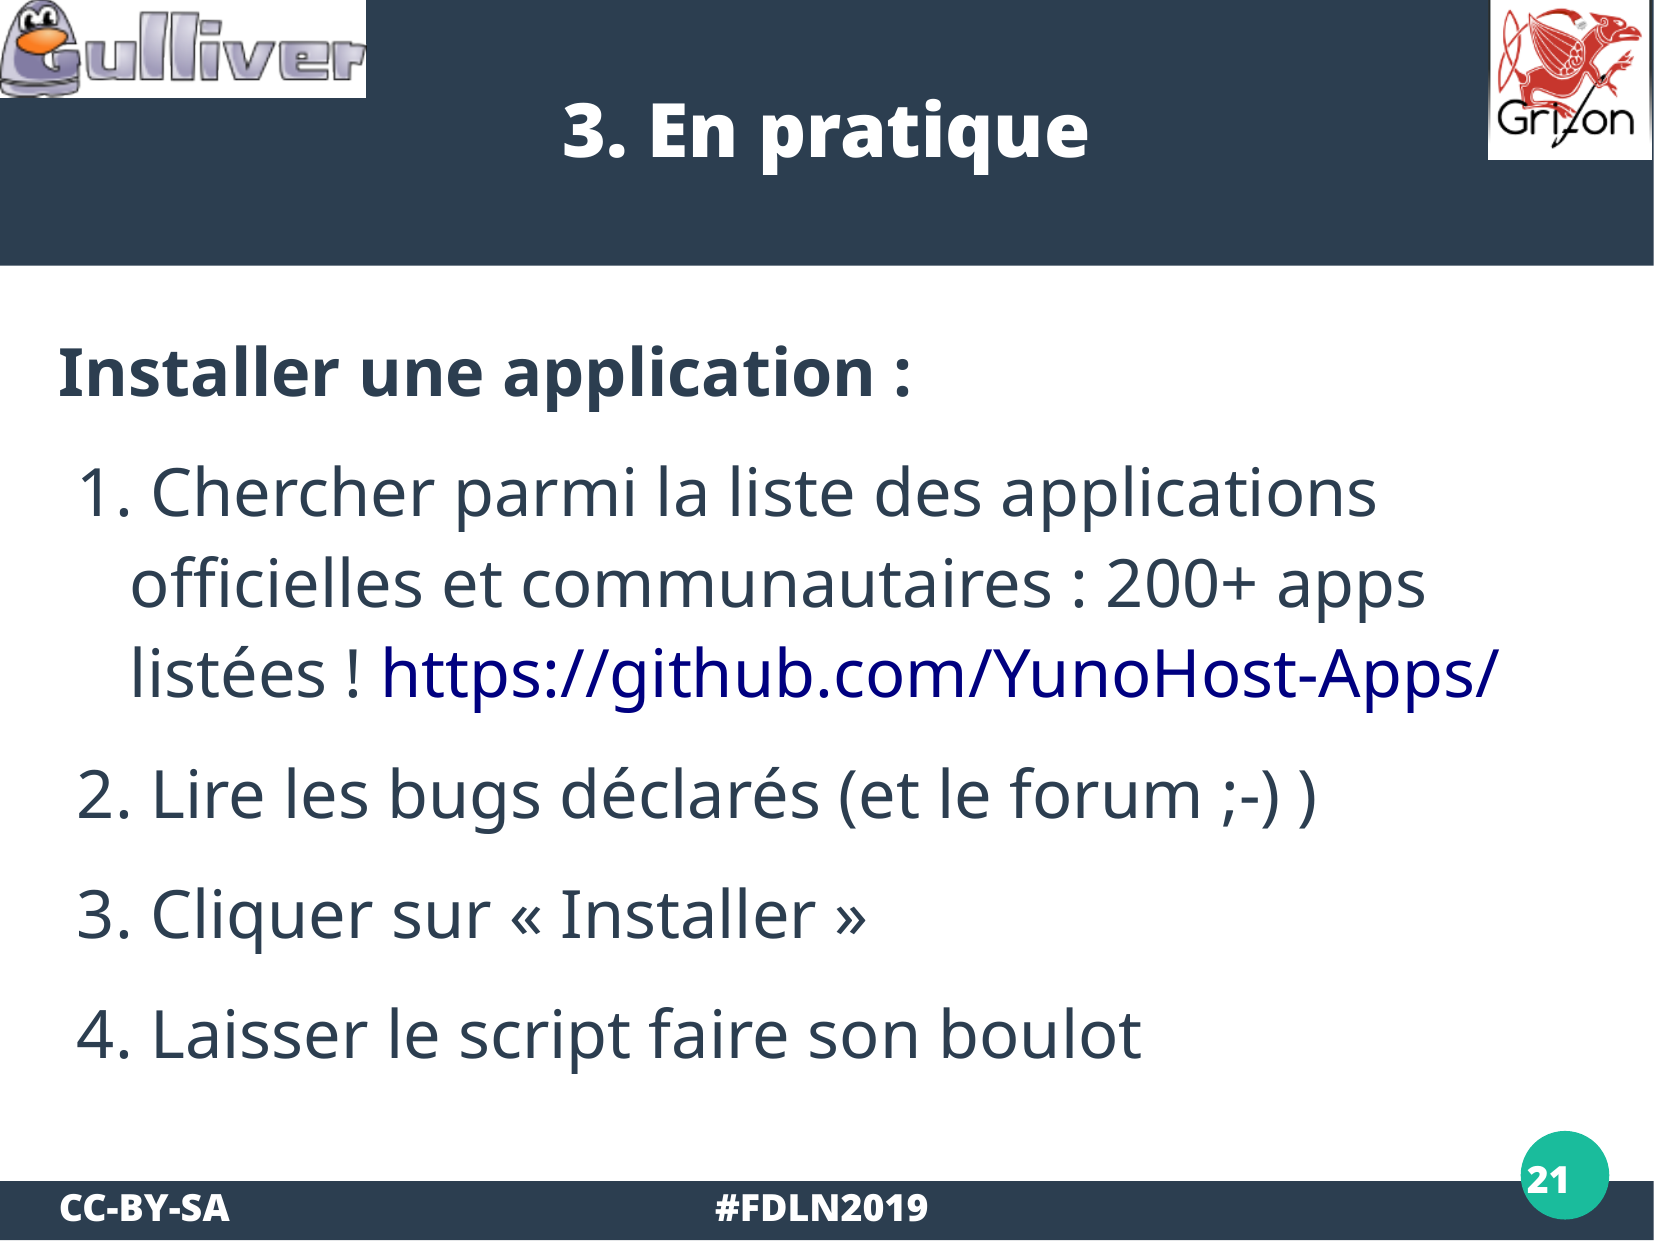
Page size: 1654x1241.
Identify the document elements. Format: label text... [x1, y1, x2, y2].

title 3. En pratique [59, 49, 1595, 207]
picture [0, 0, 367, 98]
list Installer une application : Chercher parmi la liste des applications officielles et communautaires : 200+ apps listées ! https://github.com/YunoHost-Apps/ Lire les bugs déclarés (et le forum ;-) ) Cliquer sur « Installer » Laisser le script faire son boulot [59, 324, 1595, 1152]
picture [1488, 0, 1652, 160]
